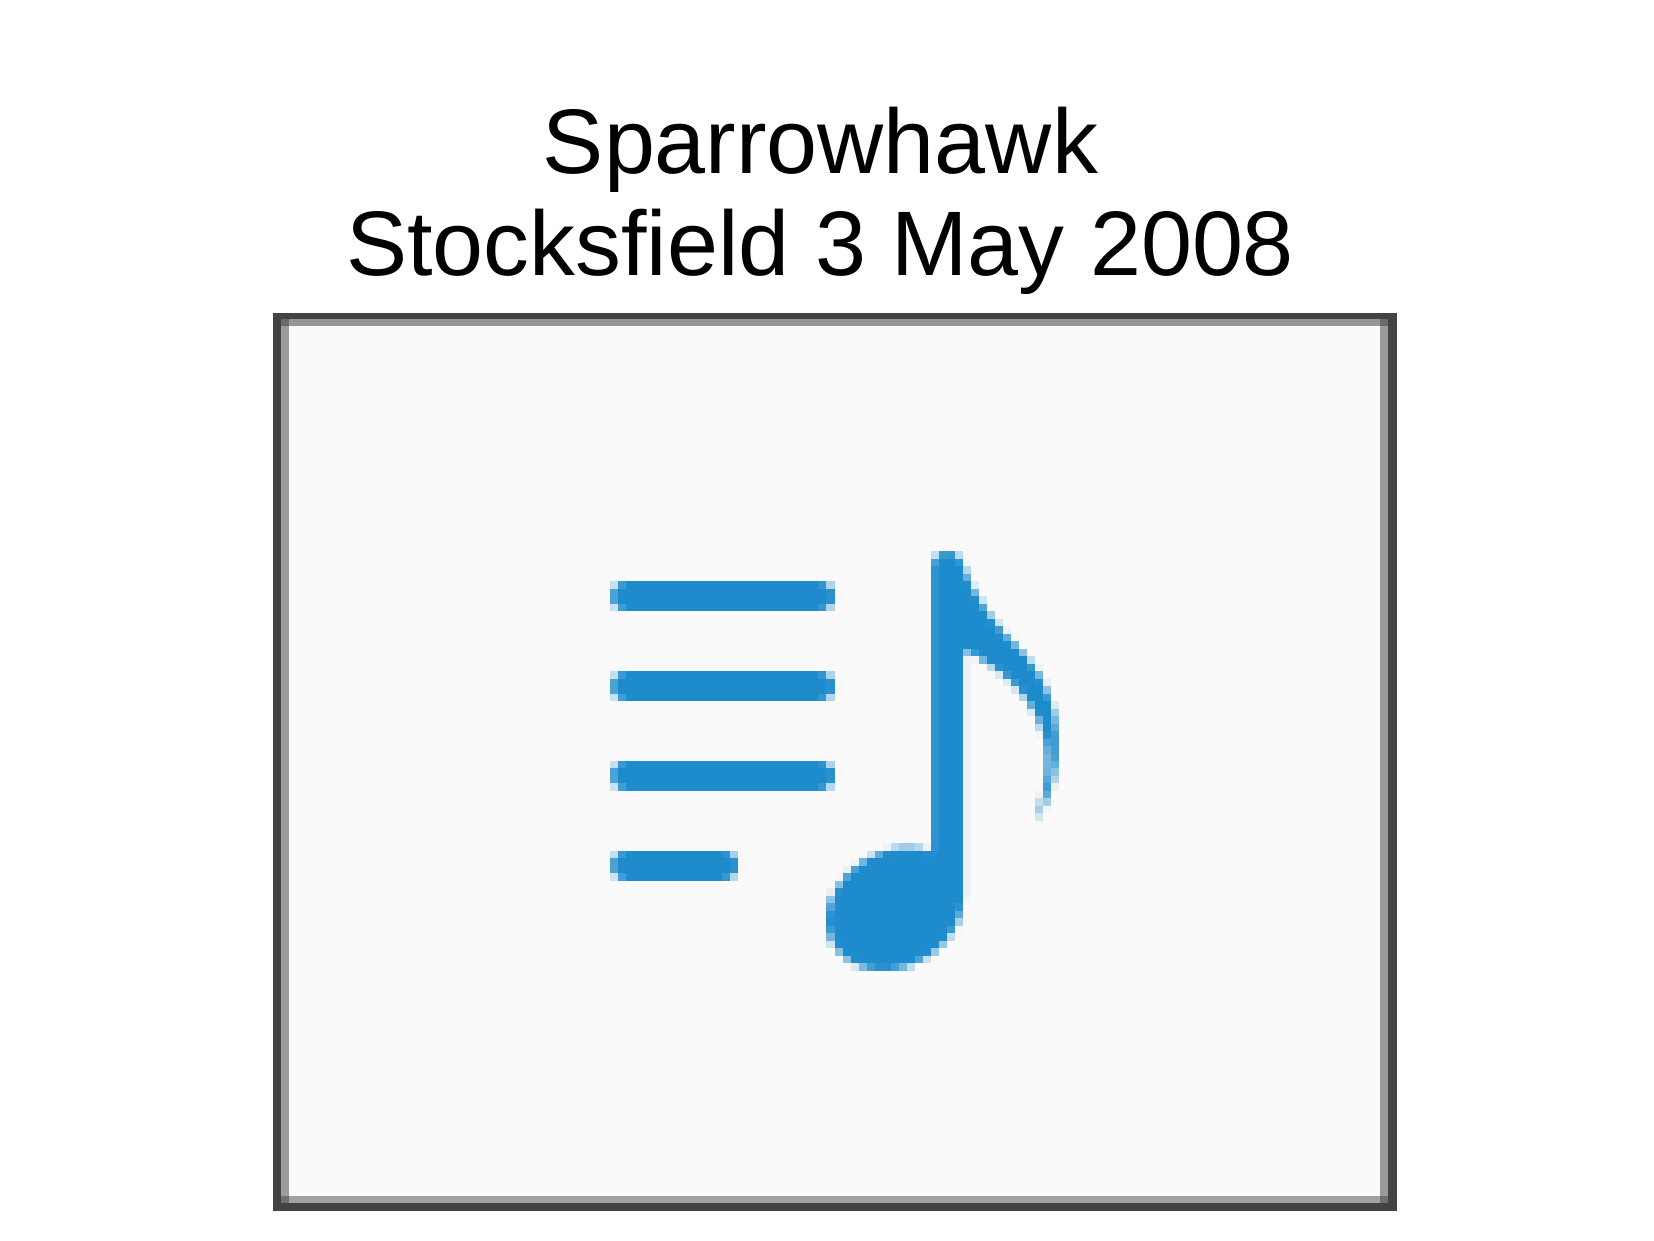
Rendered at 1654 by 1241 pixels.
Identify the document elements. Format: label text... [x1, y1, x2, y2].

text_box [272, 311, 1398, 1212]
title Sparrowhawk Stocksfield 3 May 2008 [76, 90, 1565, 296]
